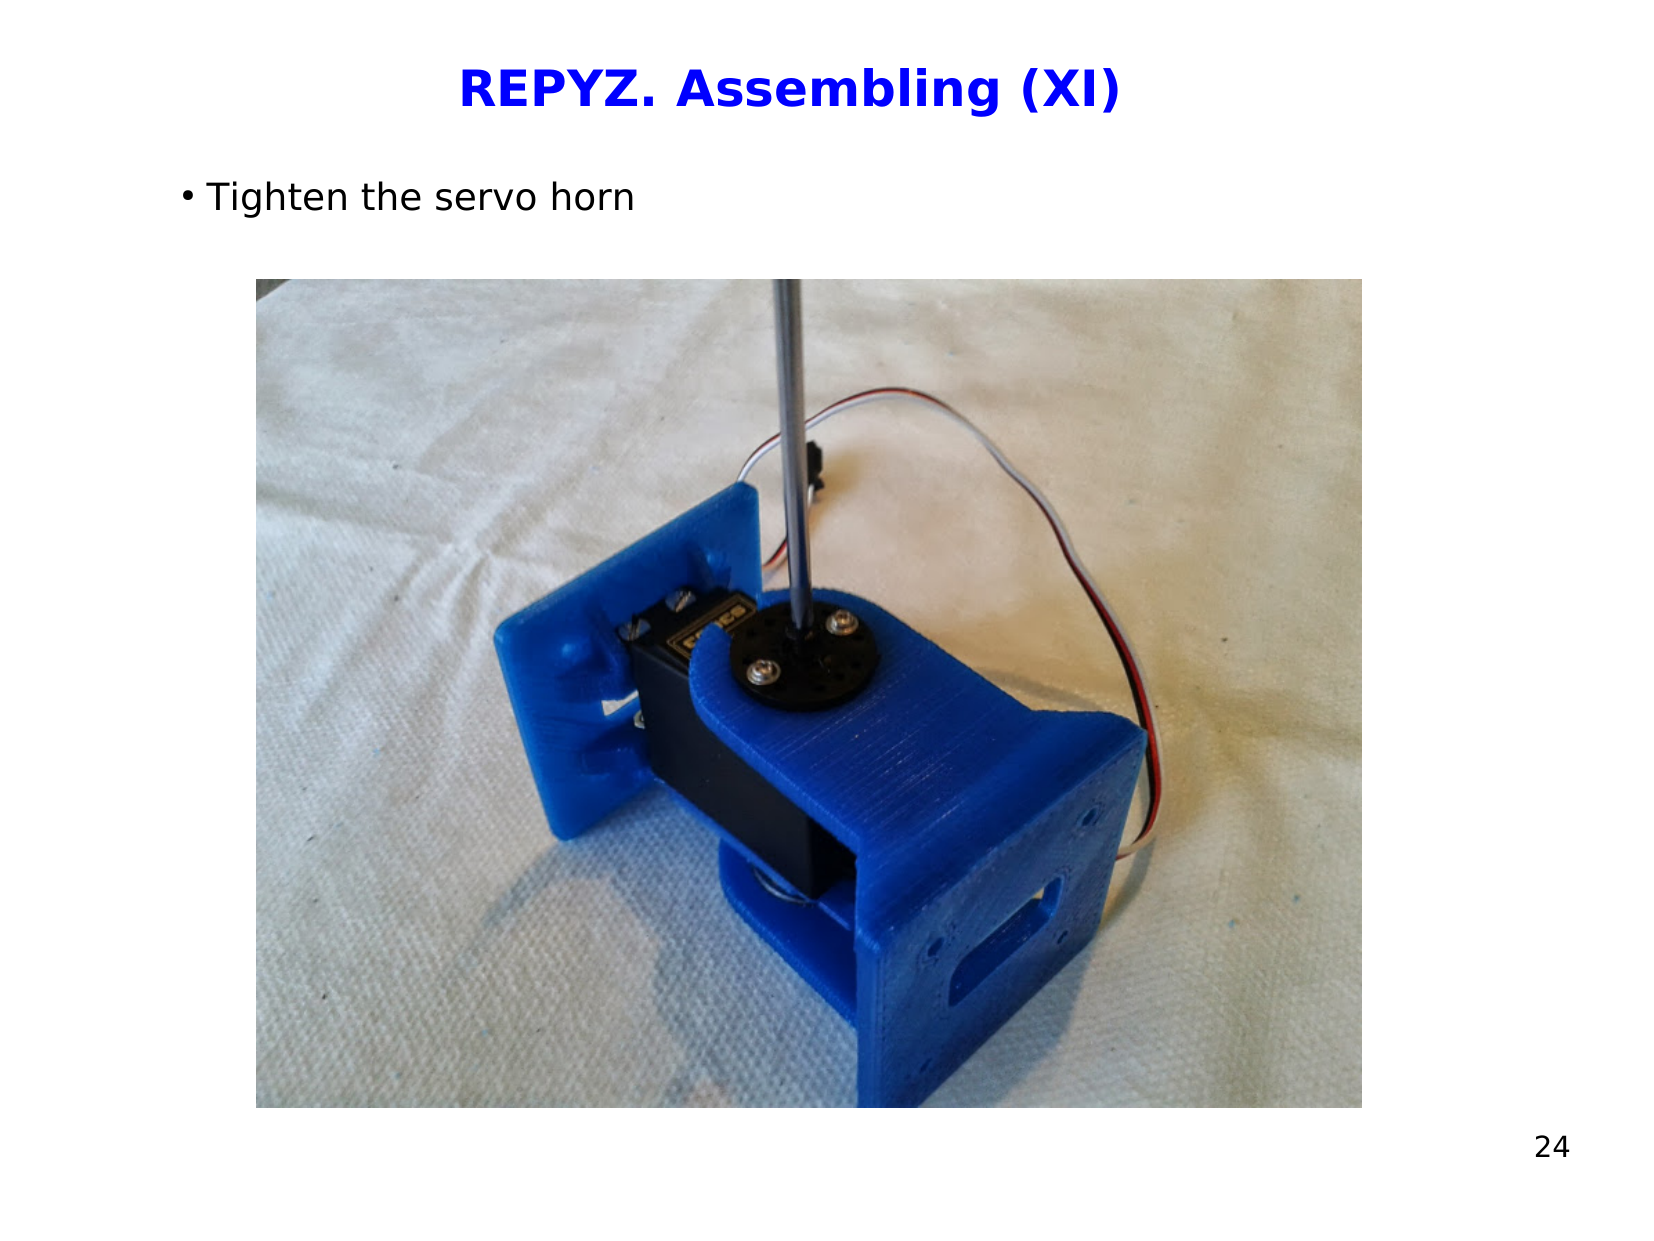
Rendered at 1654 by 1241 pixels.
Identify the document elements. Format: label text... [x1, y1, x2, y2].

picture [256, 279, 1362, 1108]
text_box Tighten the servo horn [166, 168, 1263, 227]
text_box REPYZ. Assembling (XI) [443, 52, 1155, 126]
